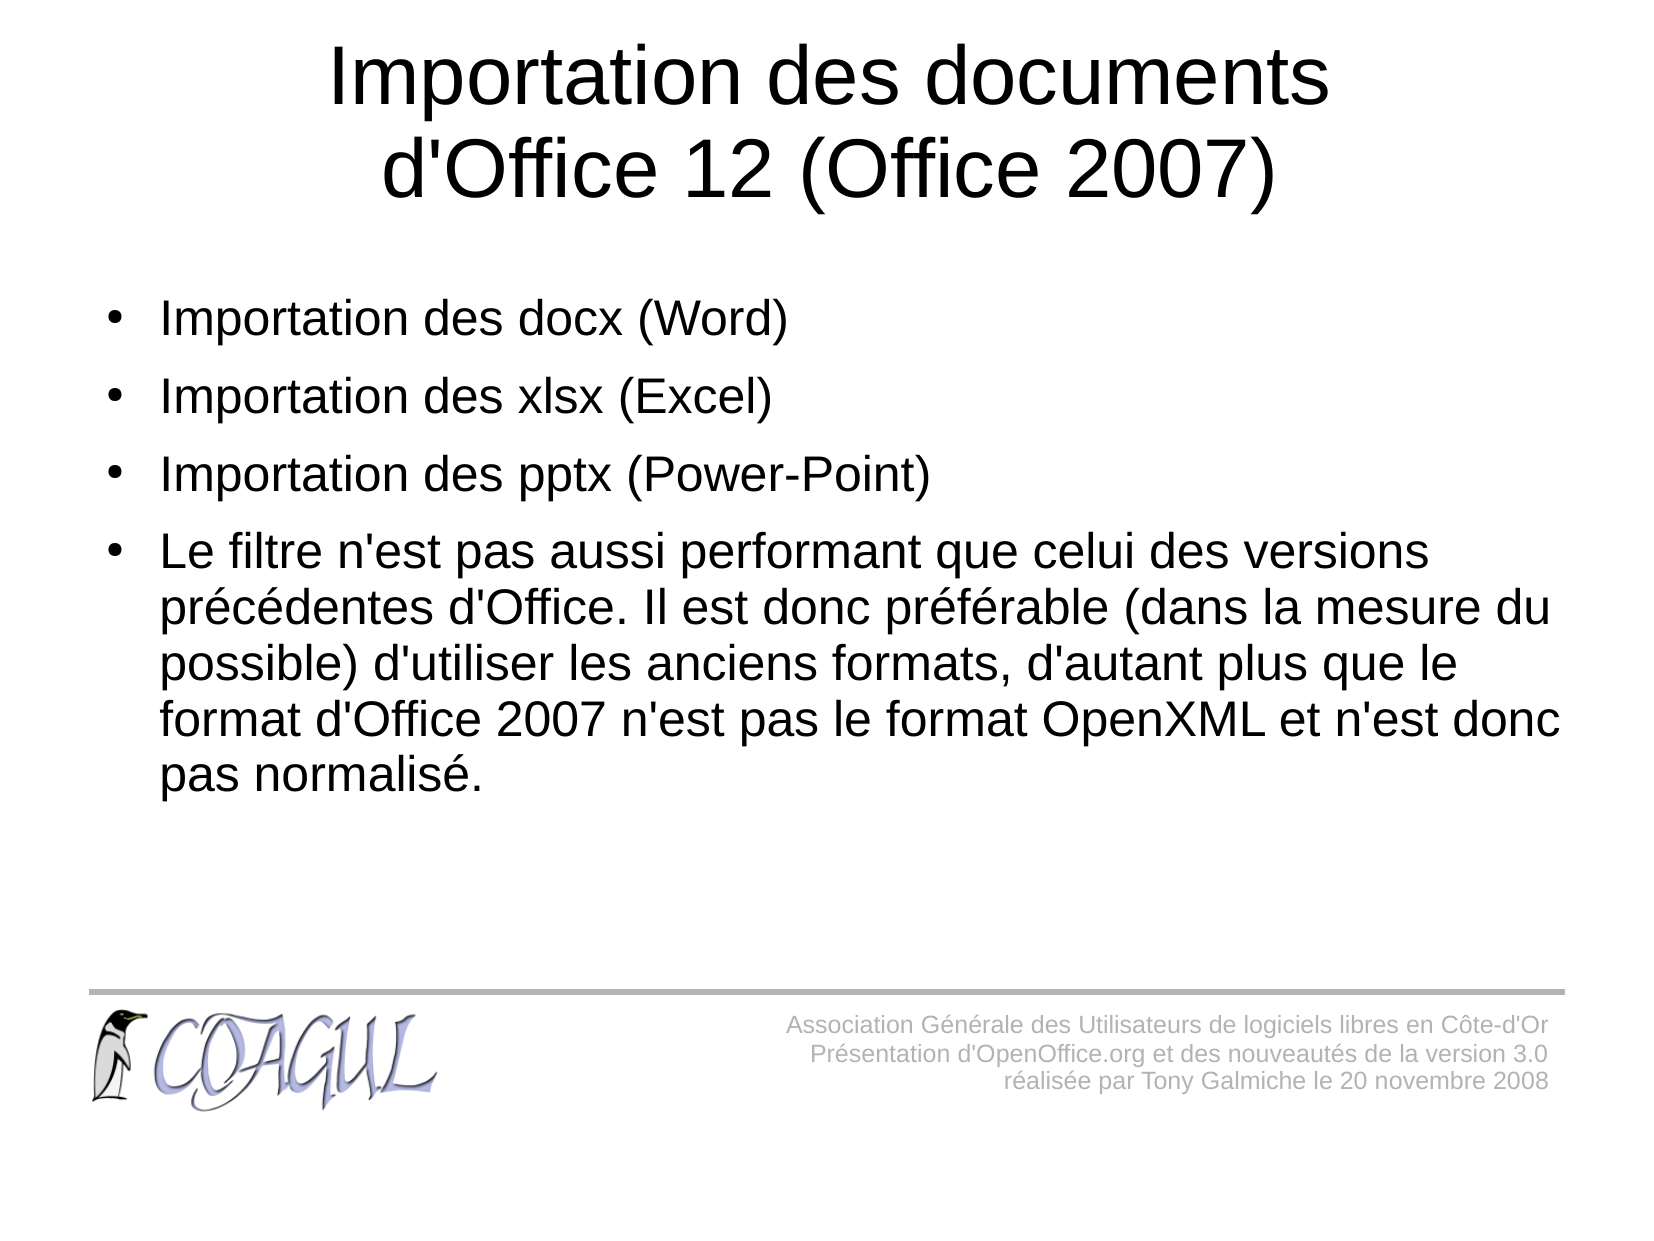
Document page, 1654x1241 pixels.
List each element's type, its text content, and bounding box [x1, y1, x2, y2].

picture [88, 1006, 443, 1117]
title Importation des documents d'Office 12 (Office 2007) [88, 29, 1571, 216]
list Importation des docx (Word) Importation des xlsx (Excel) Importation des pptx (Power-Point) Le filtre n'est pas aussi performant que celui des versions précédentes d'Office. Il est donc préférable (dans la mesure du possible) d'utiliser les anciens formats, d'autant plus que le format d'Office 2007 n'est pas le format OpenXML et n'est donc pas normalisé. [88, 290, 1571, 916]
